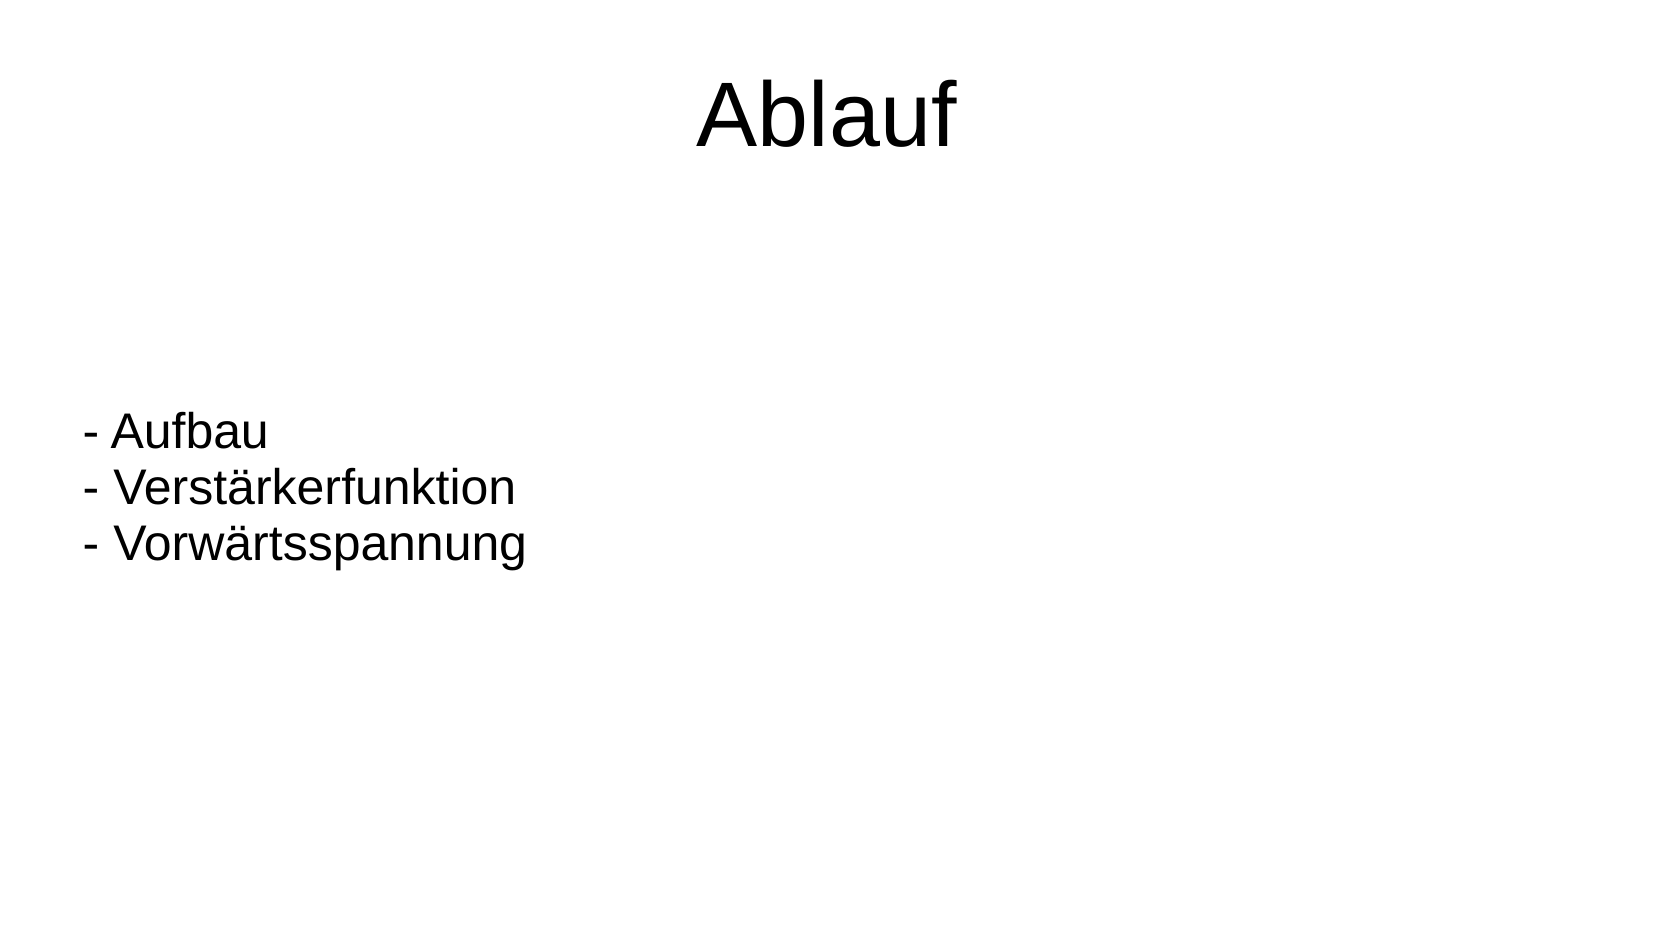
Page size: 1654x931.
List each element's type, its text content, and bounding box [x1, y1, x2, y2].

subtitle - Aufbau - Verstärkerfunktion - Vorwärtsspannung [82, 217, 1571, 758]
title Ablauf [82, 37, 1571, 193]
